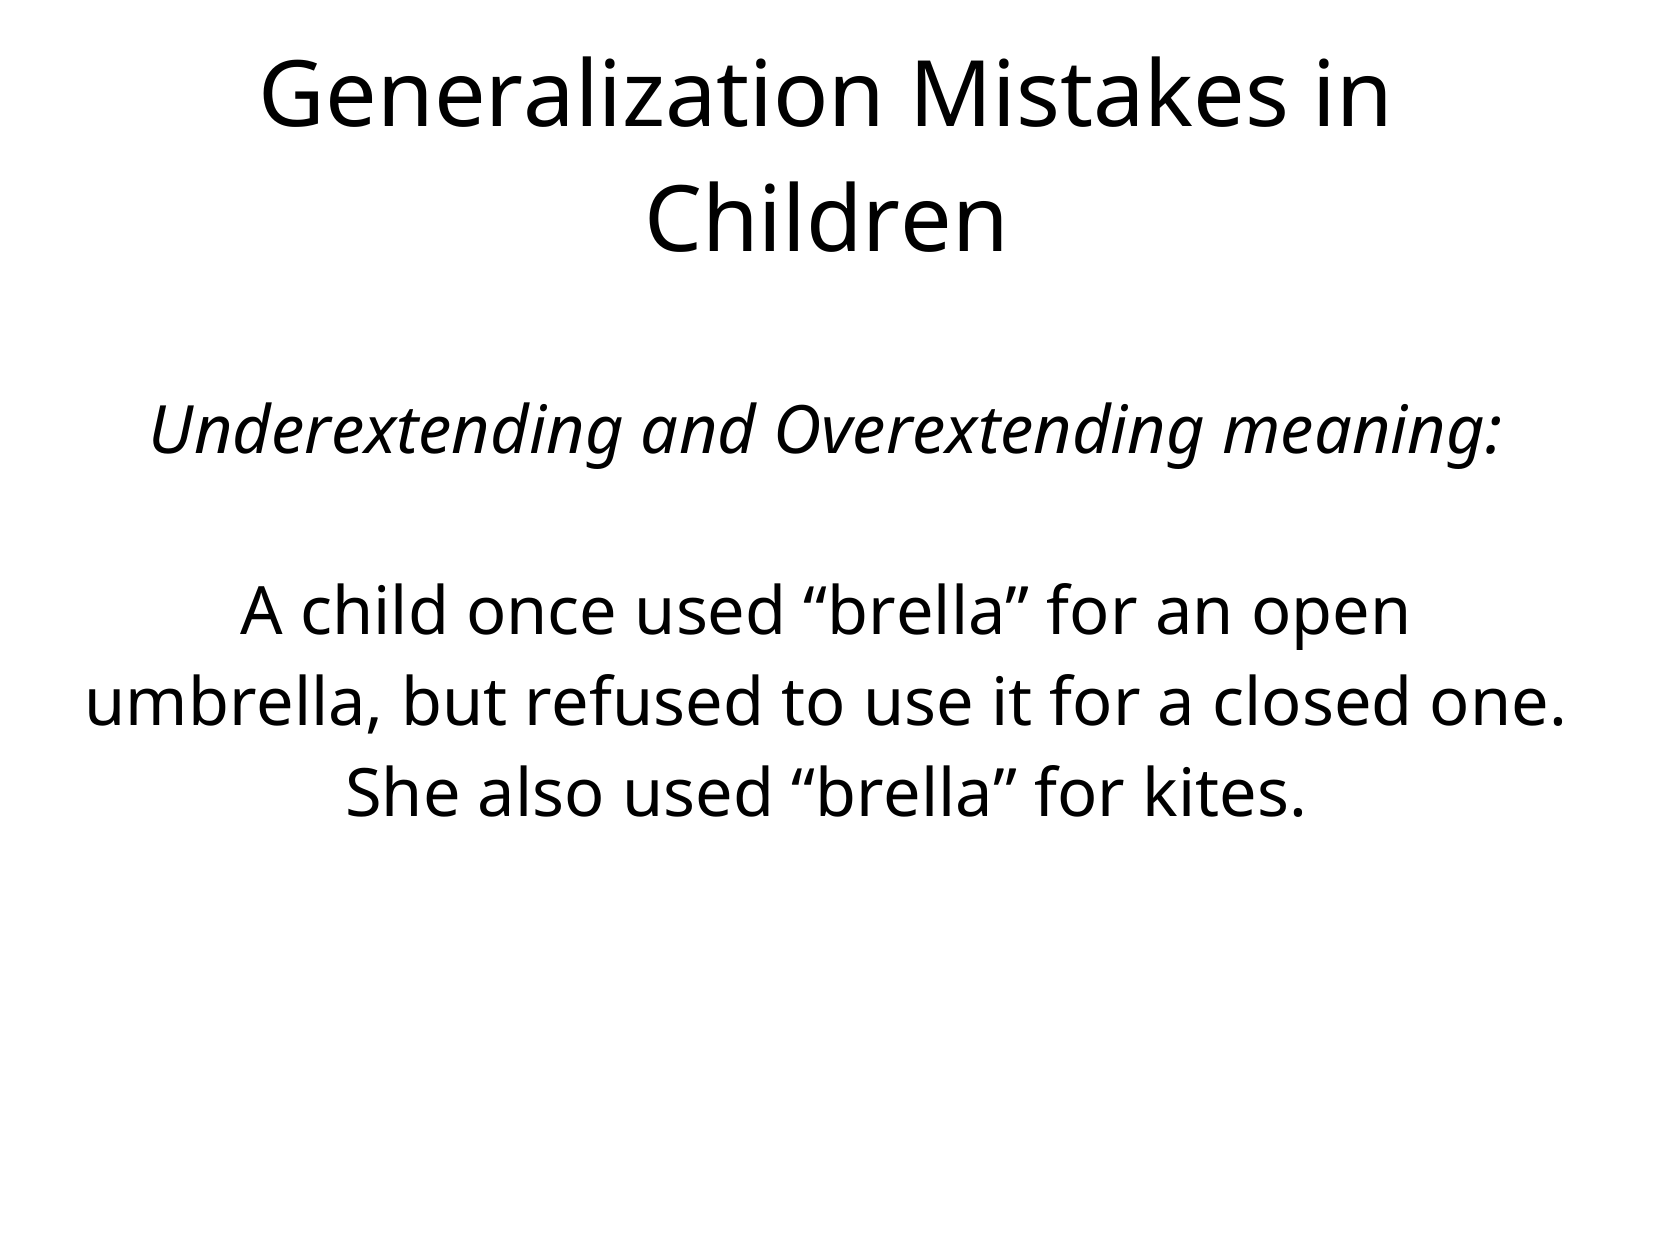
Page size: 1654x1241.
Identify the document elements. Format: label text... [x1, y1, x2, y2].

title Generalization Mistakes in Children [82, 49, 1571, 257]
subtitle Underextending and Overextending meaning: A child once used “brella” for an open umbrella, but refused to use it for a closed one. She also used “brella” for kites. [82, 290, 1571, 1109]
